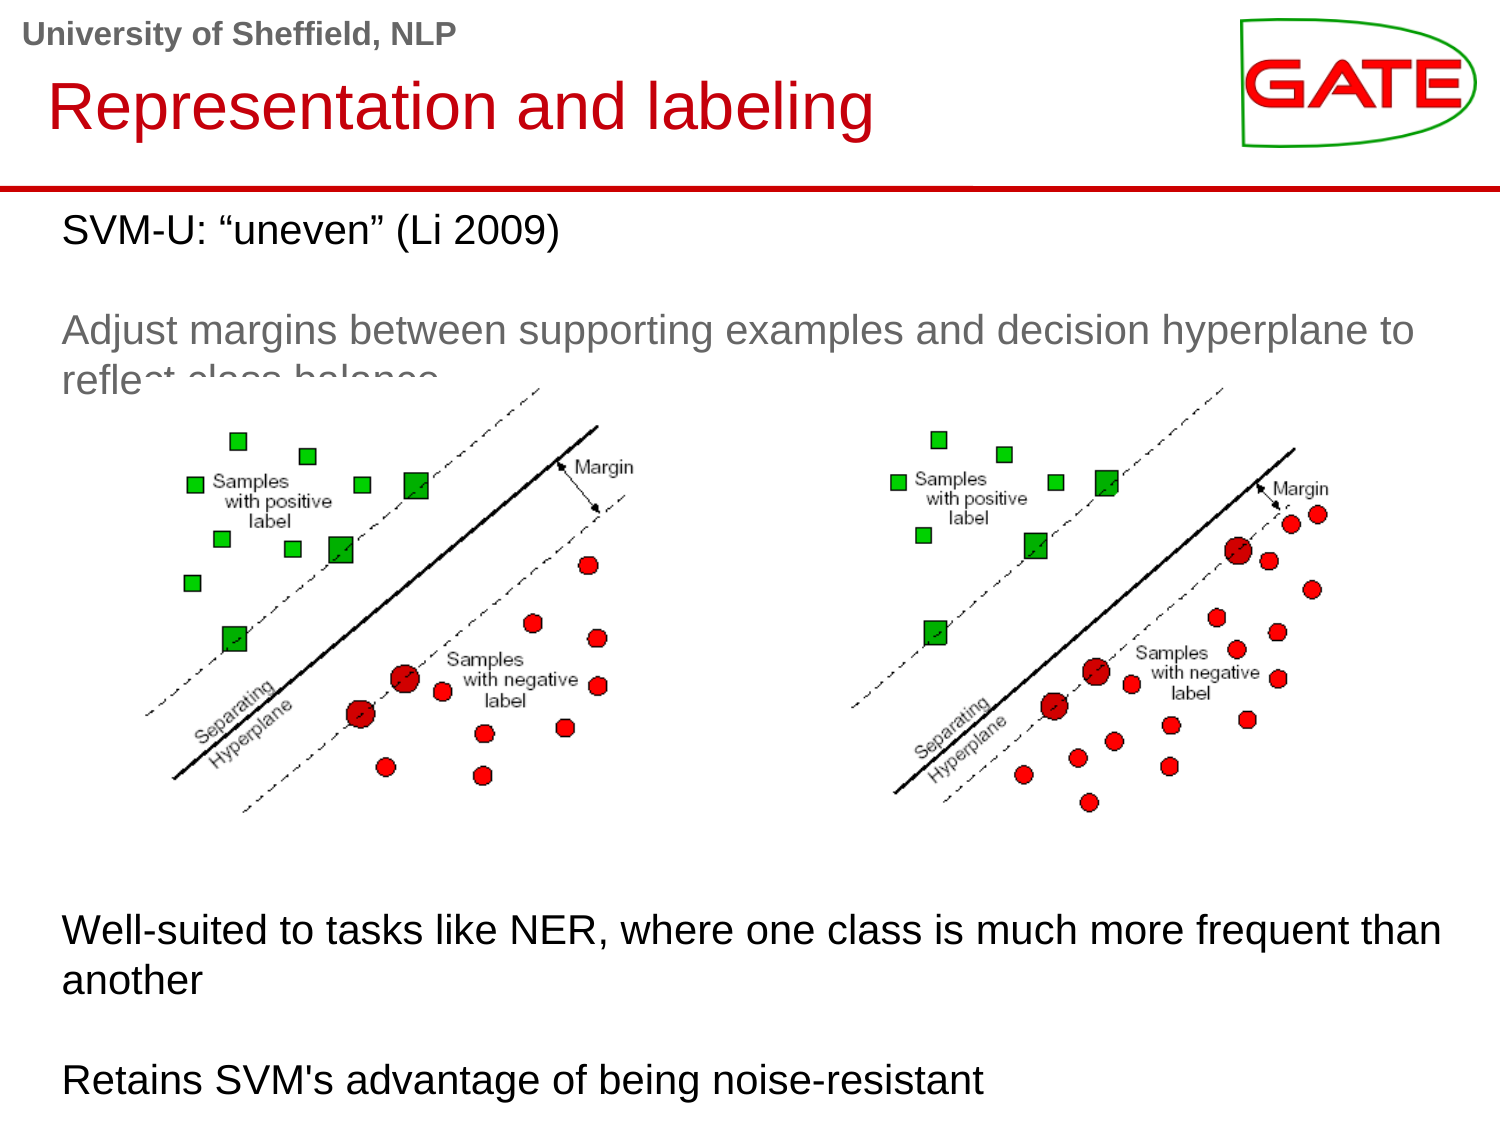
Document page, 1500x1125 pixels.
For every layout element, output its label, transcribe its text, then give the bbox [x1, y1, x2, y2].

text_box SVM-U: “uneven” (Li 2009) Adjust margins between supporting examples and decision hyperplane to reflect class balance Well-suited to tasks like NER, where one class is much more frequent than another Retains SVM's advantage of being noise-resistant [46, 195, 1489, 1111]
text_box Representation and labeling [47, 47, 1267, 168]
picture [144, 377, 674, 850]
picture [1240, 18, 1477, 148]
picture [850, 377, 1350, 839]
